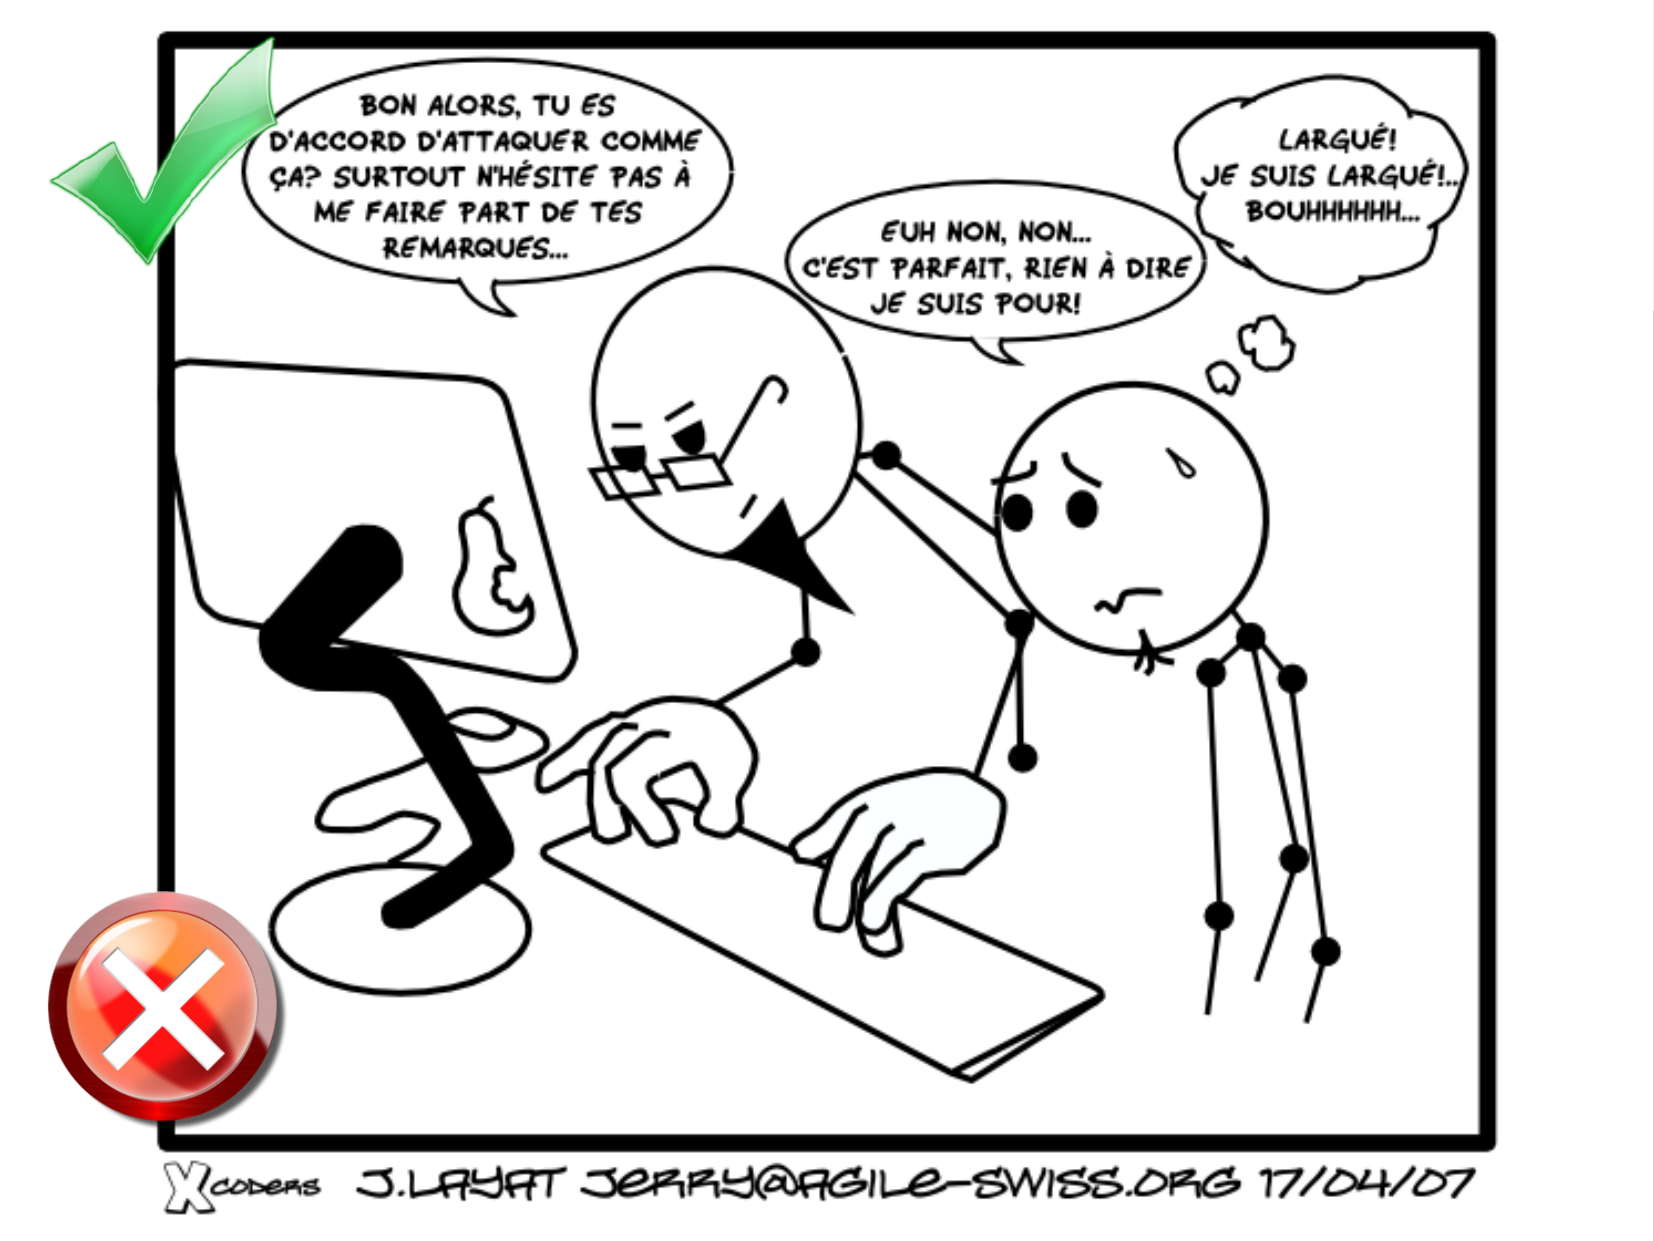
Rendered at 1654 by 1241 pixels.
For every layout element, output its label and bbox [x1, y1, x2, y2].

text_box [0, 0, 1654, 1241]
picture [35, 1, 1536, 1240]
